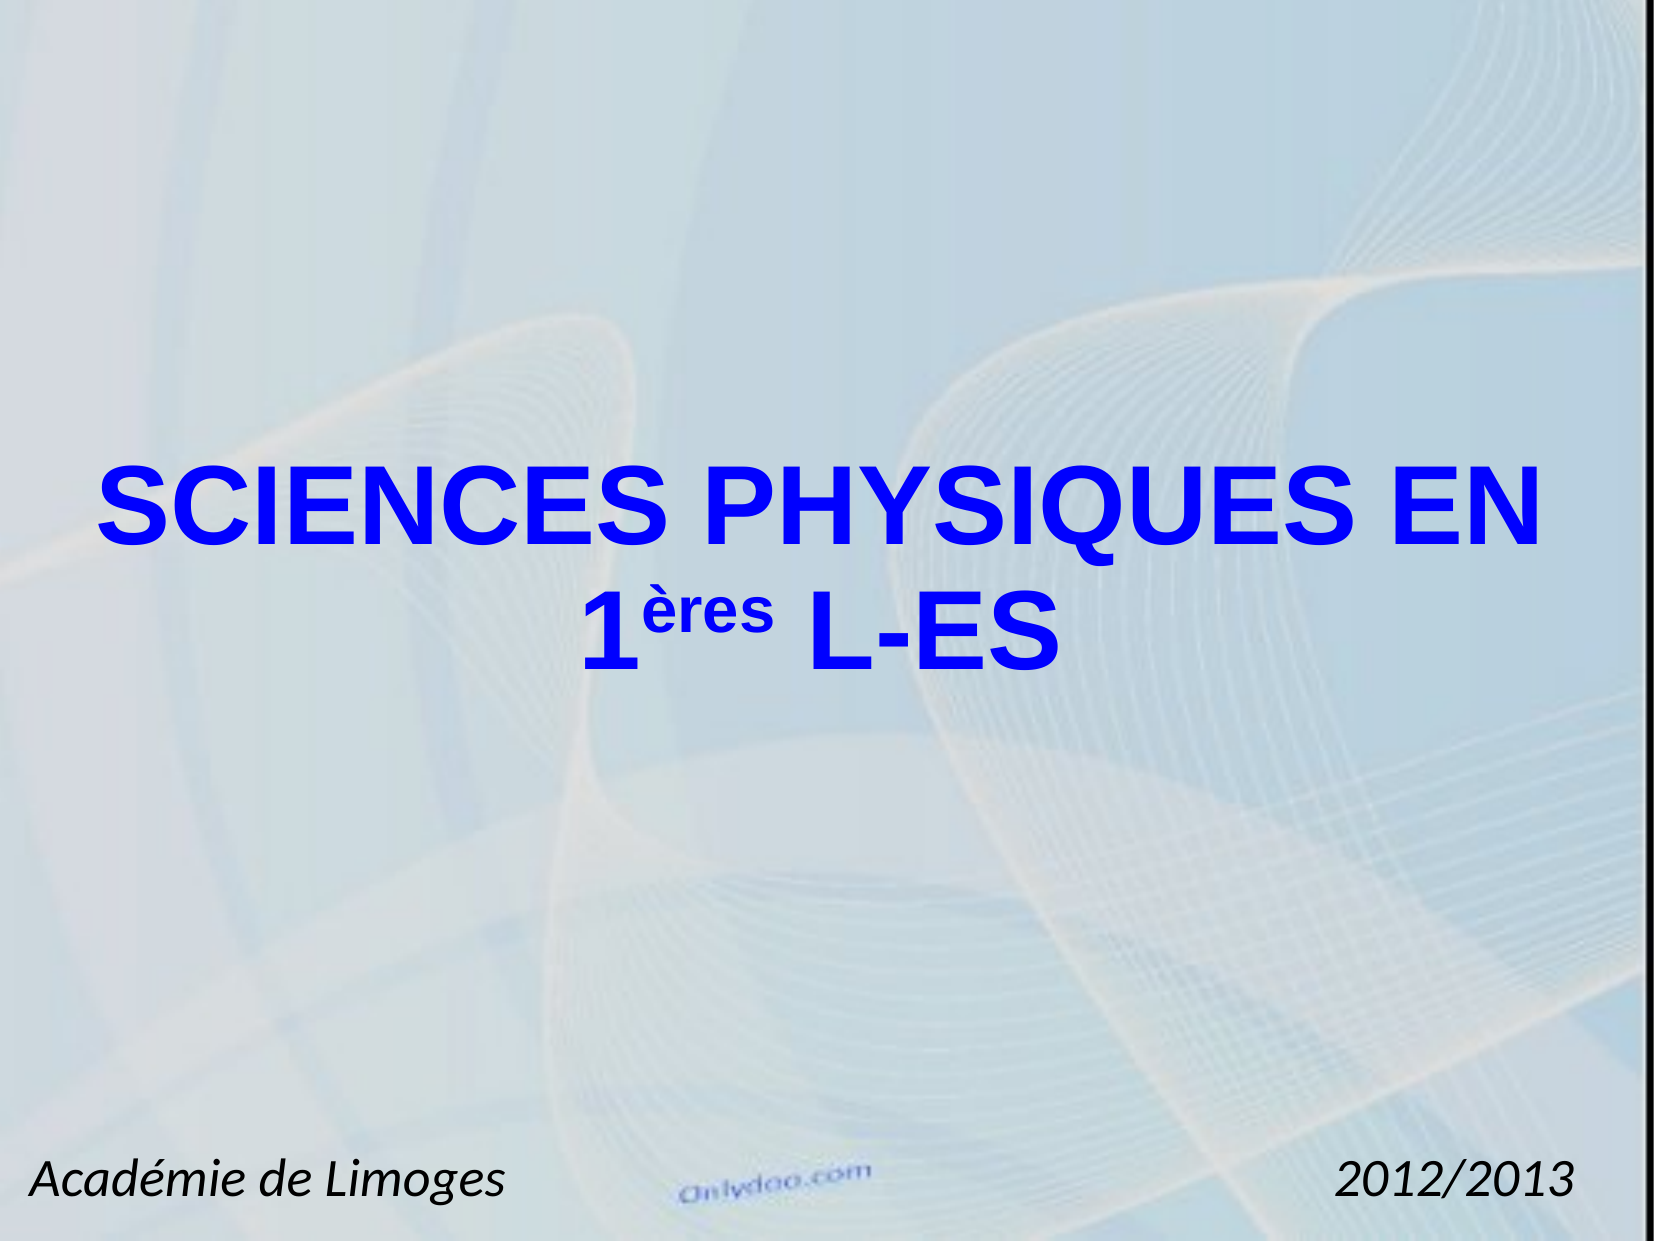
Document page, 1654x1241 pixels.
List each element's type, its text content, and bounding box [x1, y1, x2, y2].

text_box SCIENCES PHYSIQUES EN 1ères L-ES [76, 265, 1565, 866]
picture [0, 0, 1654, 1241]
text_box Académie de Limoges 2012/2013 [29, 1122, 1624, 1227]
